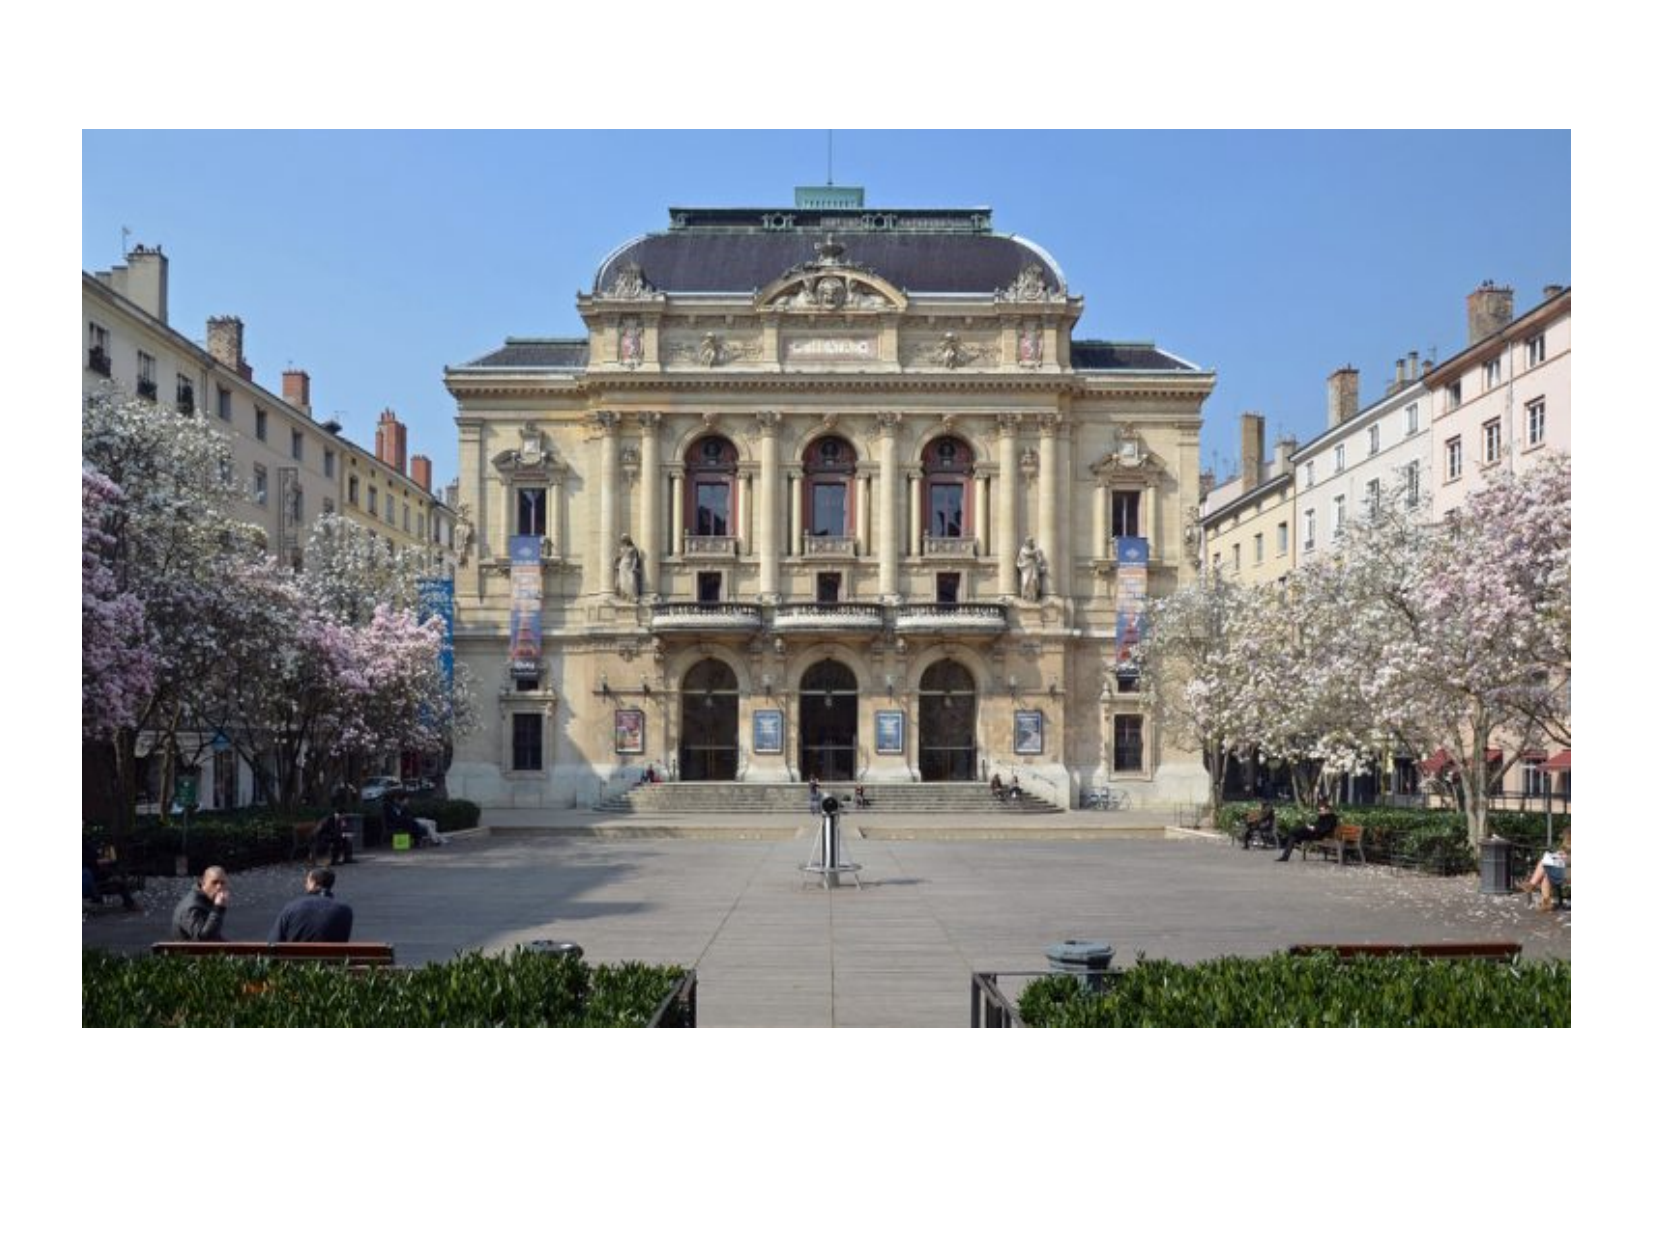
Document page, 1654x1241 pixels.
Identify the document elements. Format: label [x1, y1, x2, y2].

picture [82, 129, 1571, 1028]
